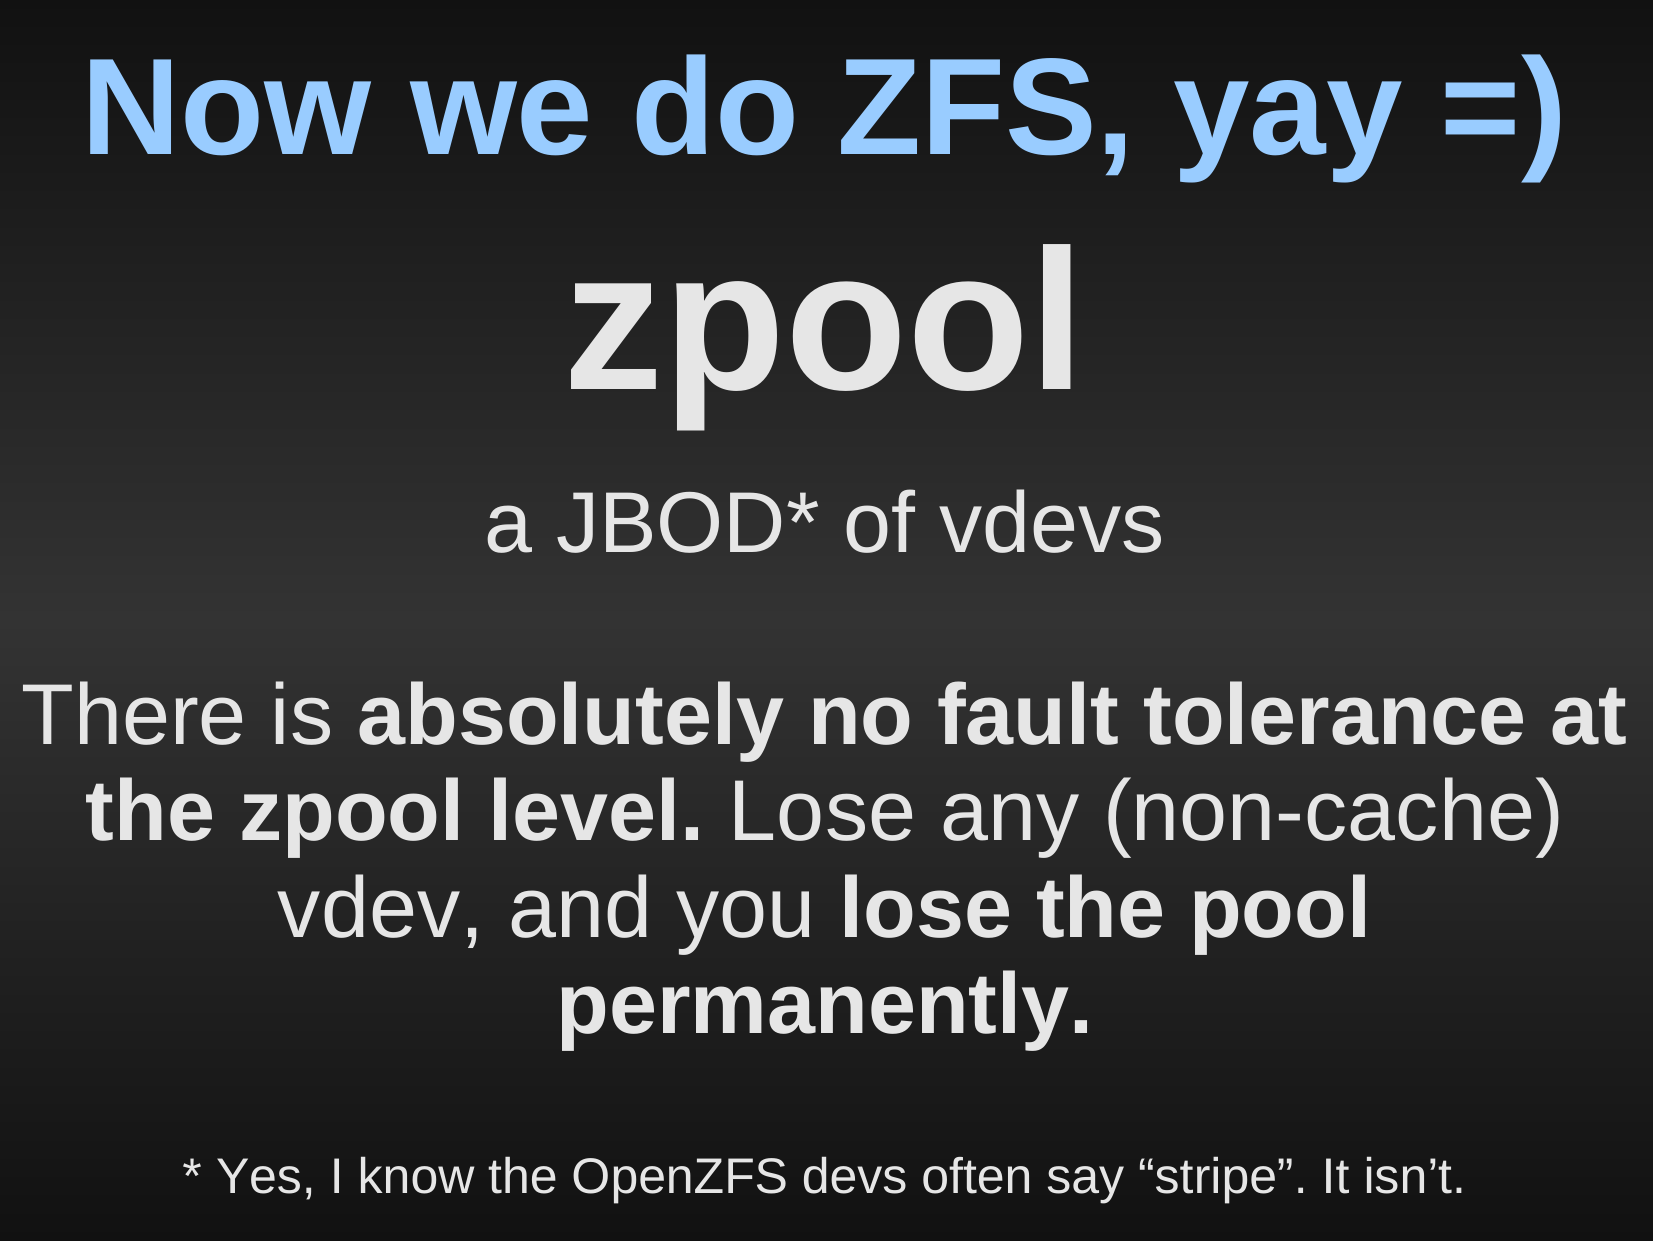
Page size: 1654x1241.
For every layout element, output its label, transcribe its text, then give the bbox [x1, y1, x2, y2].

title zpool a JBOD* of vdevs There is absolutely no fault tolerance at the zpool level. Lose any (non-cache) vdev, and you lose the pool permanently. * Yes, I know the OpenZFS devs often say “stripe”. It isn’t. [0, 256, 1651, 1241]
title Now we do ZFS, yay =) [0, 2, 1651, 211]
